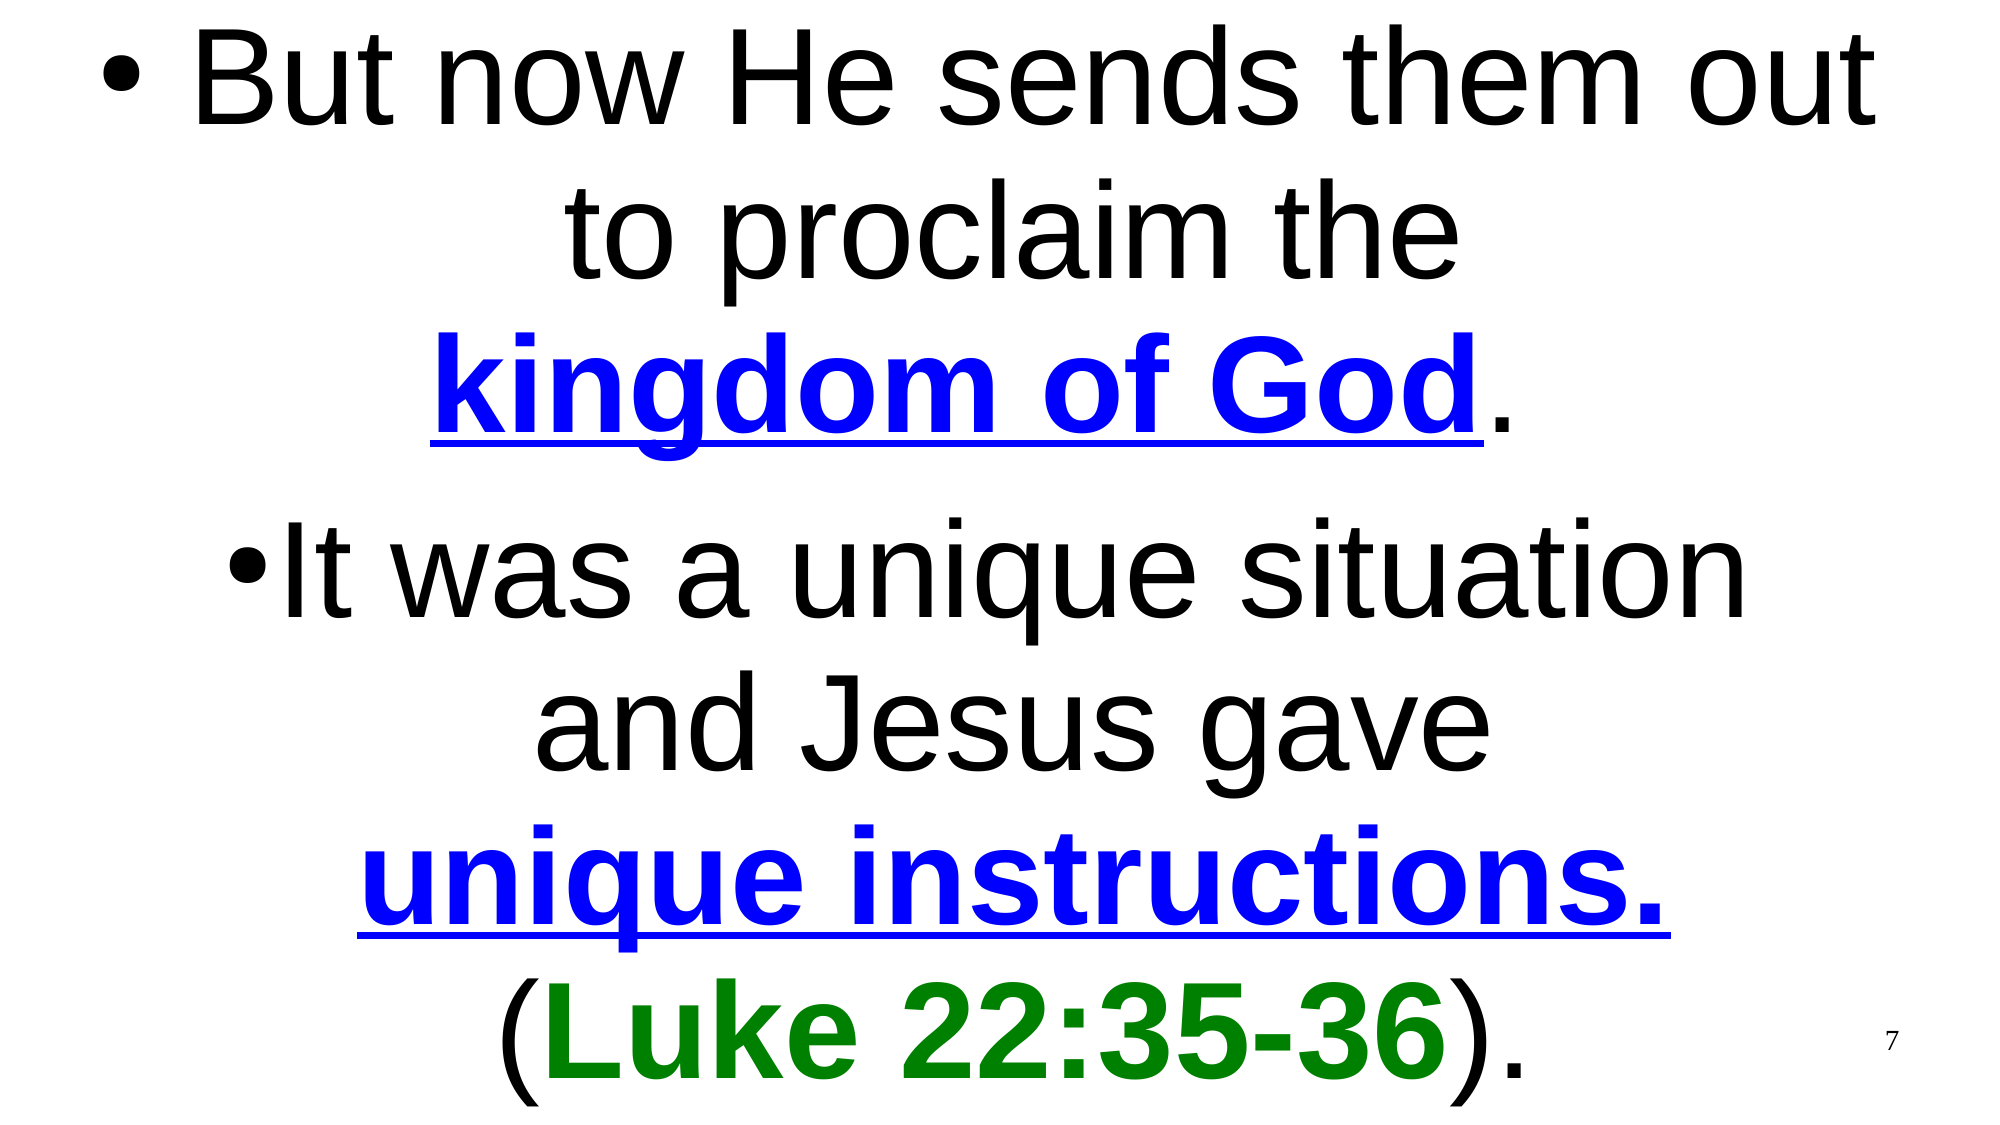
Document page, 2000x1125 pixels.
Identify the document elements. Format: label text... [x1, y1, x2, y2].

list But now He sends them out to proclaim the kingdom of God. It was a unique situation and Jesus gave unique instructions. (Luke 22:35-36). [0, 0, 1996, 1123]
